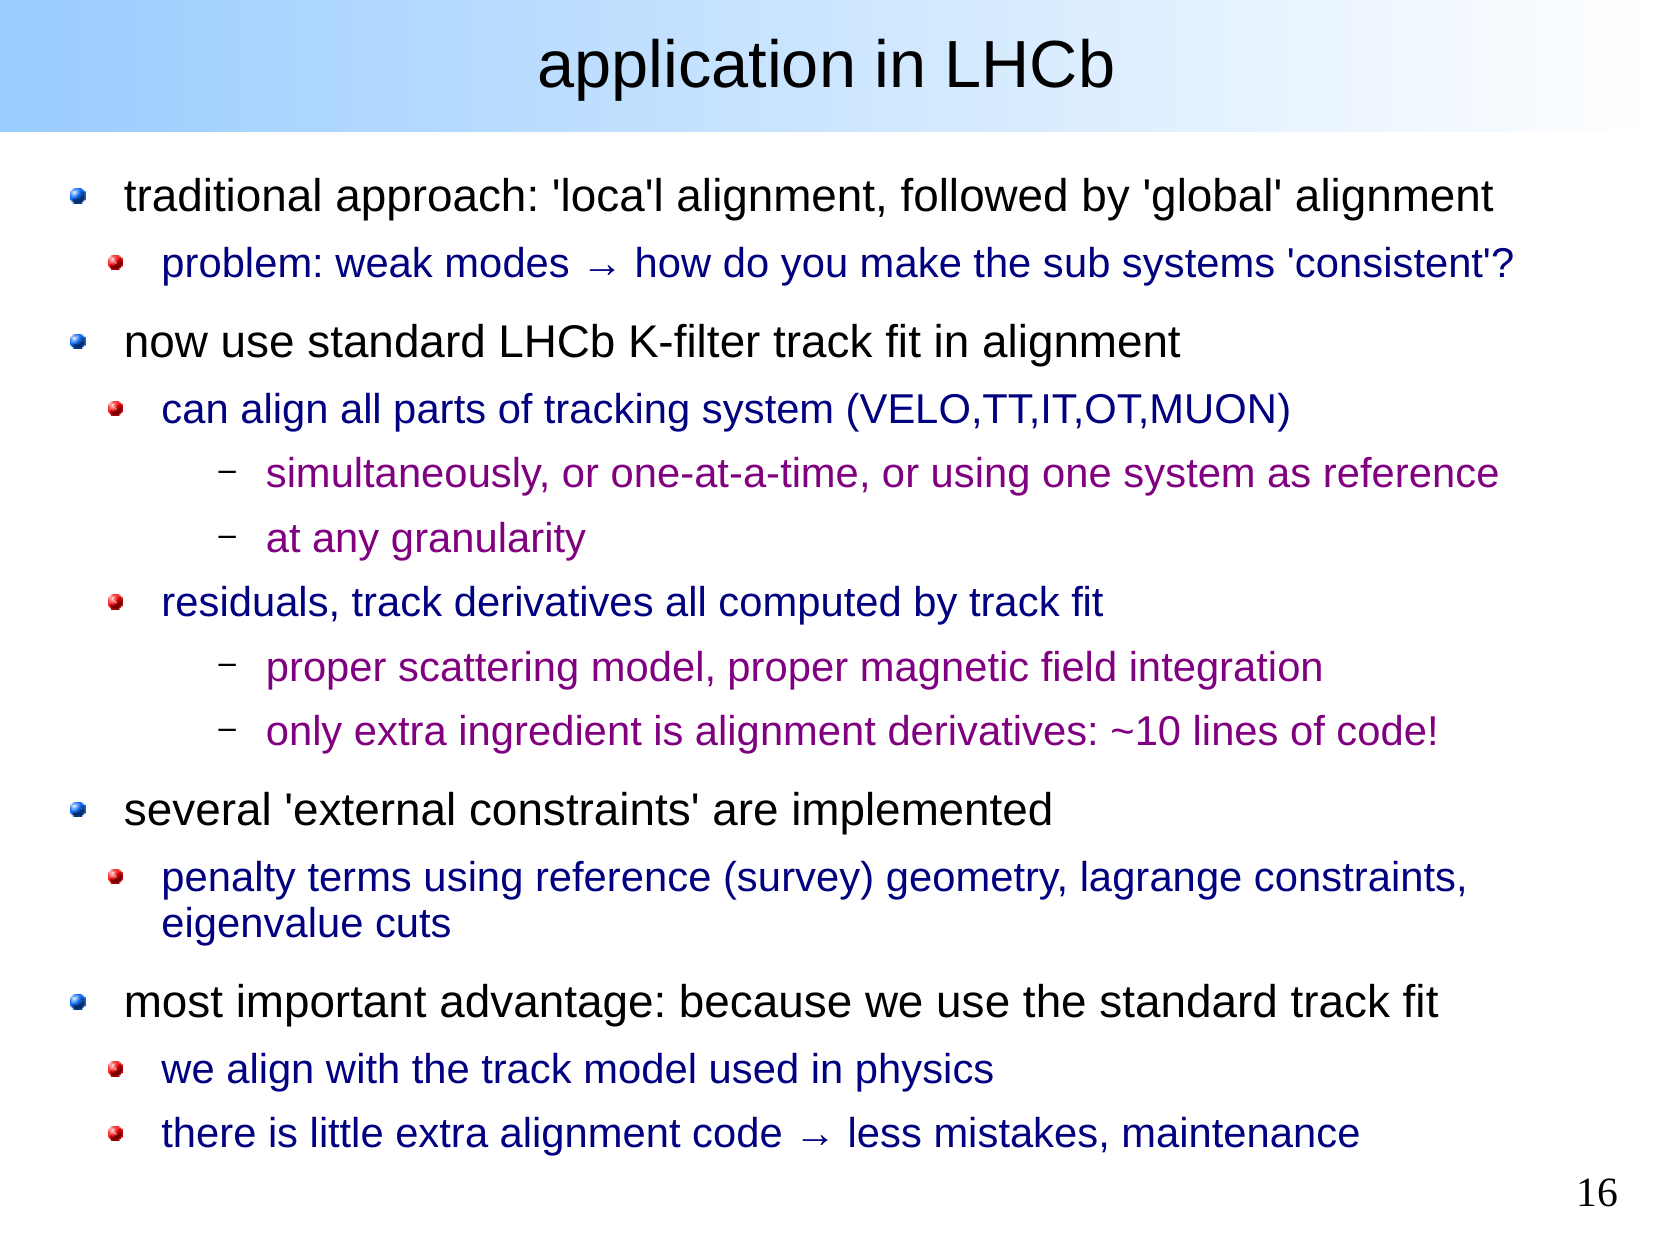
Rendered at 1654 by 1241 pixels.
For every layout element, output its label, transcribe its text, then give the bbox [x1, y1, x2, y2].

list traditional approach: 'loca'l alignment, followed by 'global' alignment problem: weak modes → how do you make the sub systems 'consistent'? now use standard LHCb K-filter track fit in alignment can align all parts of tracking system (VELO,TT,IT,OT,MUON) simultaneously, or one-at-a-time, or using one system as reference at any granularity residuals, track derivatives all computed by track fit proper scattering model, proper magnetic field integration only extra ingredient is alignment derivatives: ~10 lines of code! several 'external constraints' are implemented penalty terms using reference (survey) geometry, lagrange constraints, eigenvalue cuts most important advantage: because we use the standard track fit we align with the track model used in physics there is little extra alignment code → less mistakes, maintenance [53, 170, 1542, 1157]
title application in LHCb [82, 26, 1571, 102]
